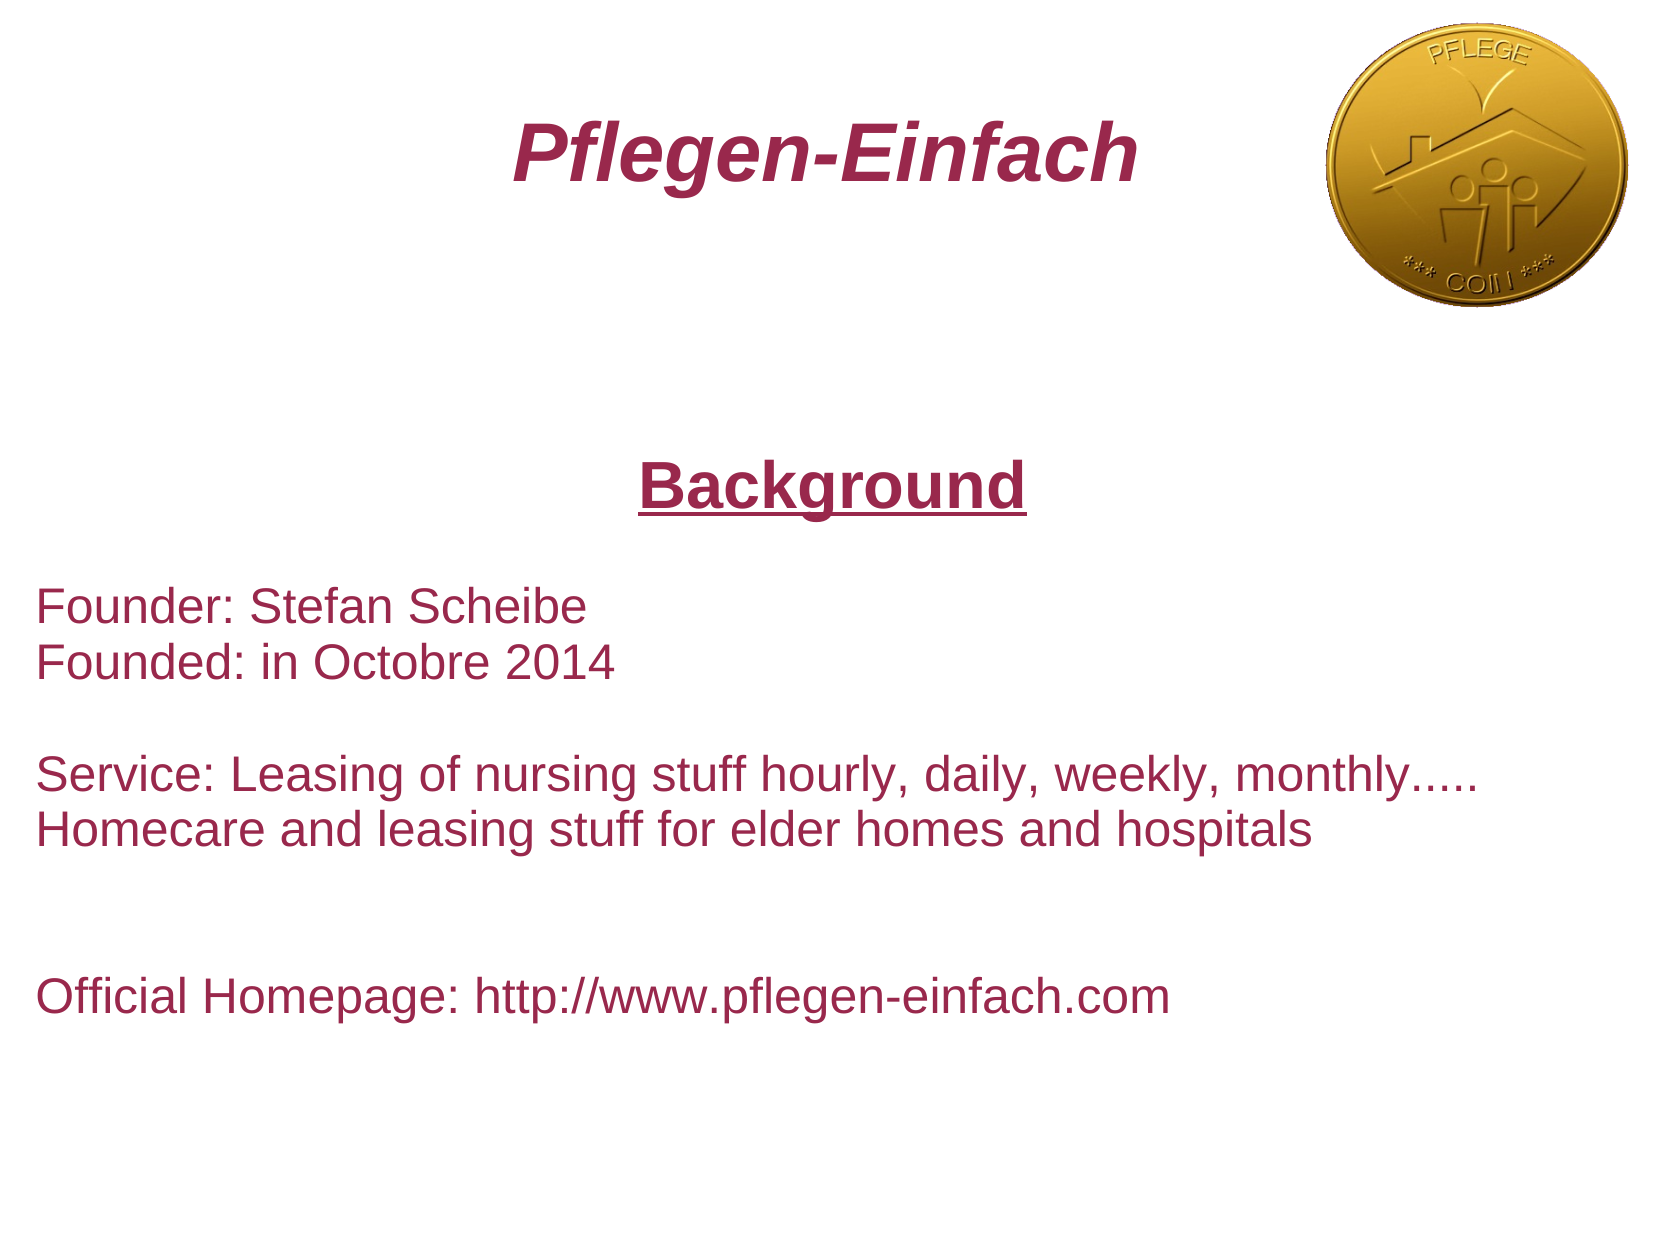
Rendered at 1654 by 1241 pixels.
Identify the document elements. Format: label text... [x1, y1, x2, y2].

subtitle Background Founder: Stefan Scheibe Founded: in Octobre 2014 Service: Leasing of nursing stuff hourly, daily, weekly, monthly..... Homecare and leasing stuff for elder homes and hospitals Official Homepage: http://www.pflegen-einfach.com [35, 342, 1630, 1205]
title Pflegen-Einfach [82, 49, 1571, 257]
picture [1311, 9, 1644, 322]
